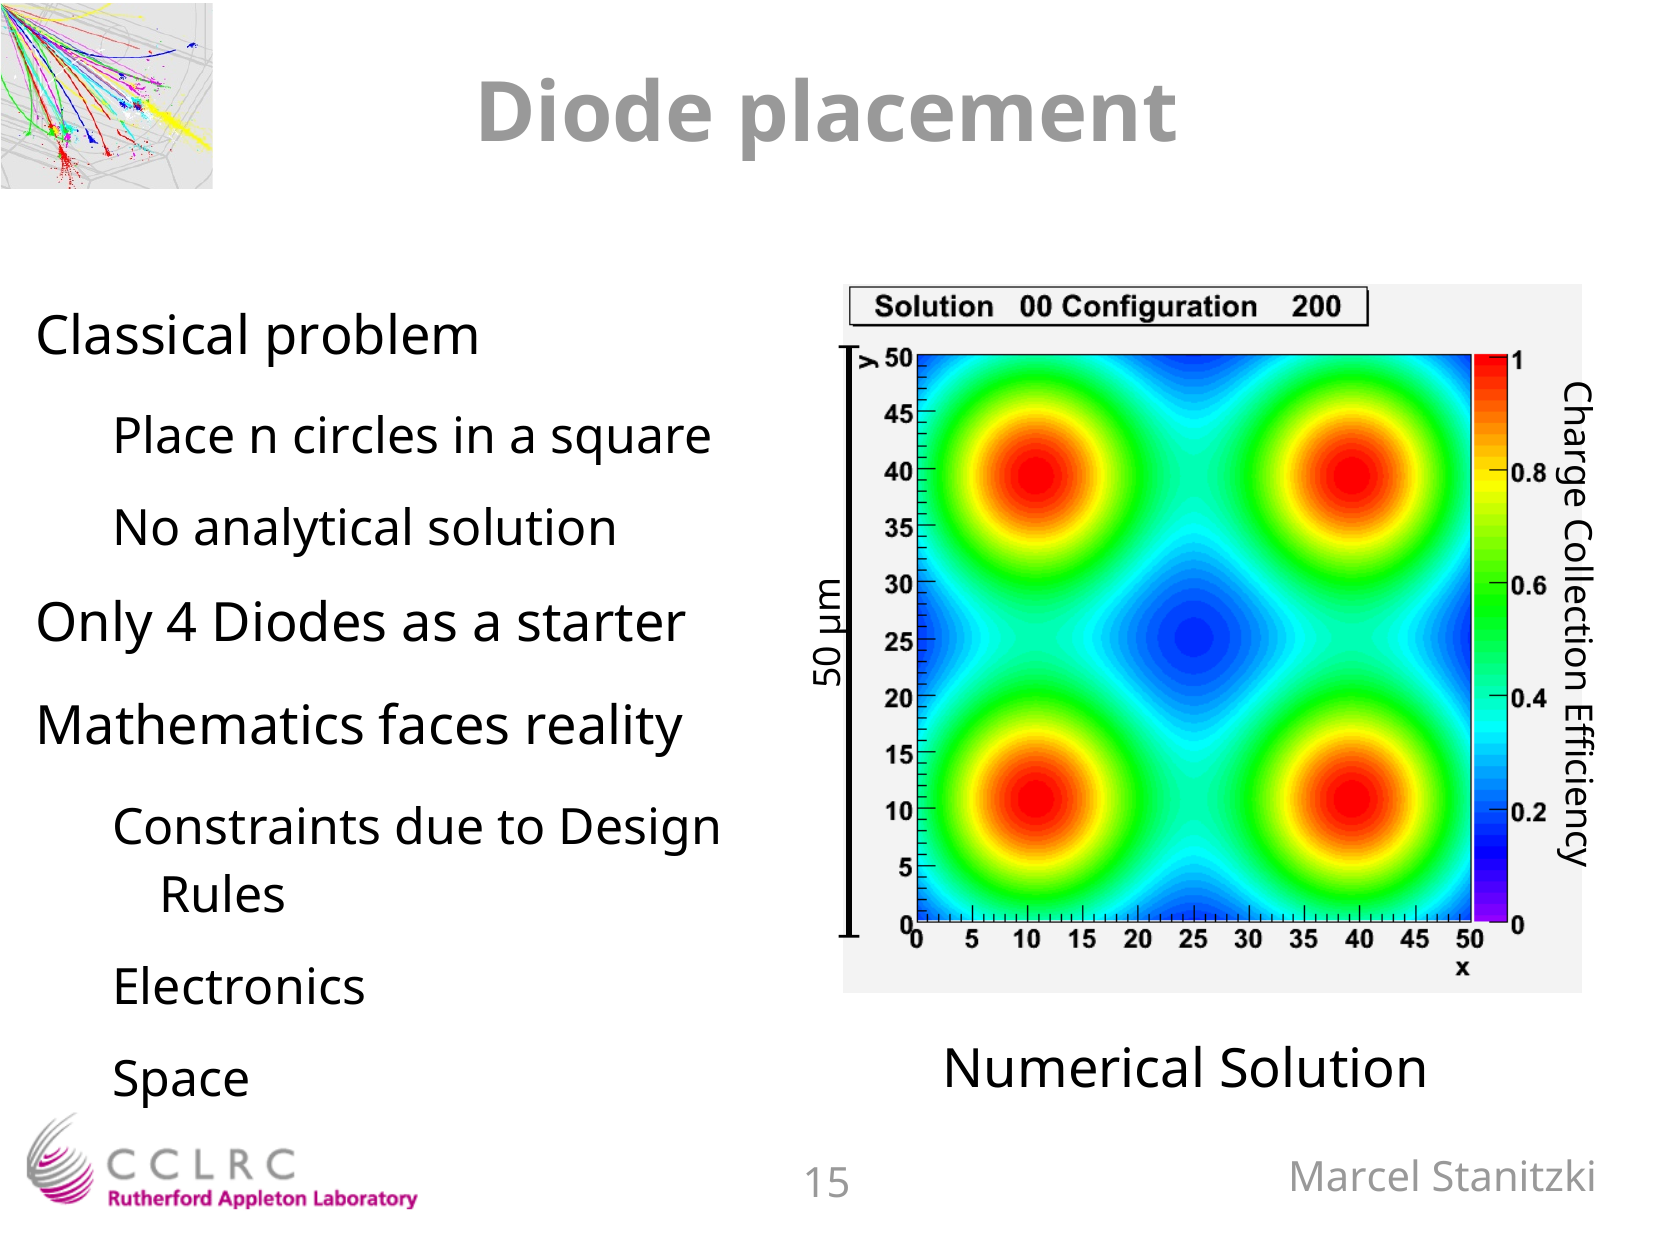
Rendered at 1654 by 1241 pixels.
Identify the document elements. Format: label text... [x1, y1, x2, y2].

text_box Numerical Solution [927, 1021, 1474, 1103]
picture [0, 3, 213, 189]
text_box Charge Collection Efficiency [1487, 366, 1614, 1001]
title Diode placement [203, 5, 1451, 213]
text_box 50 µm [792, 555, 854, 704]
list Classical problem Place n circles in a square No analytical solution Only 4 Diodes as a starter Mathematics faces reality Constraints due to Design Rules Electronics Space [17, 296, 814, 1100]
picture [843, 284, 1582, 993]
picture [19, 1110, 426, 1212]
